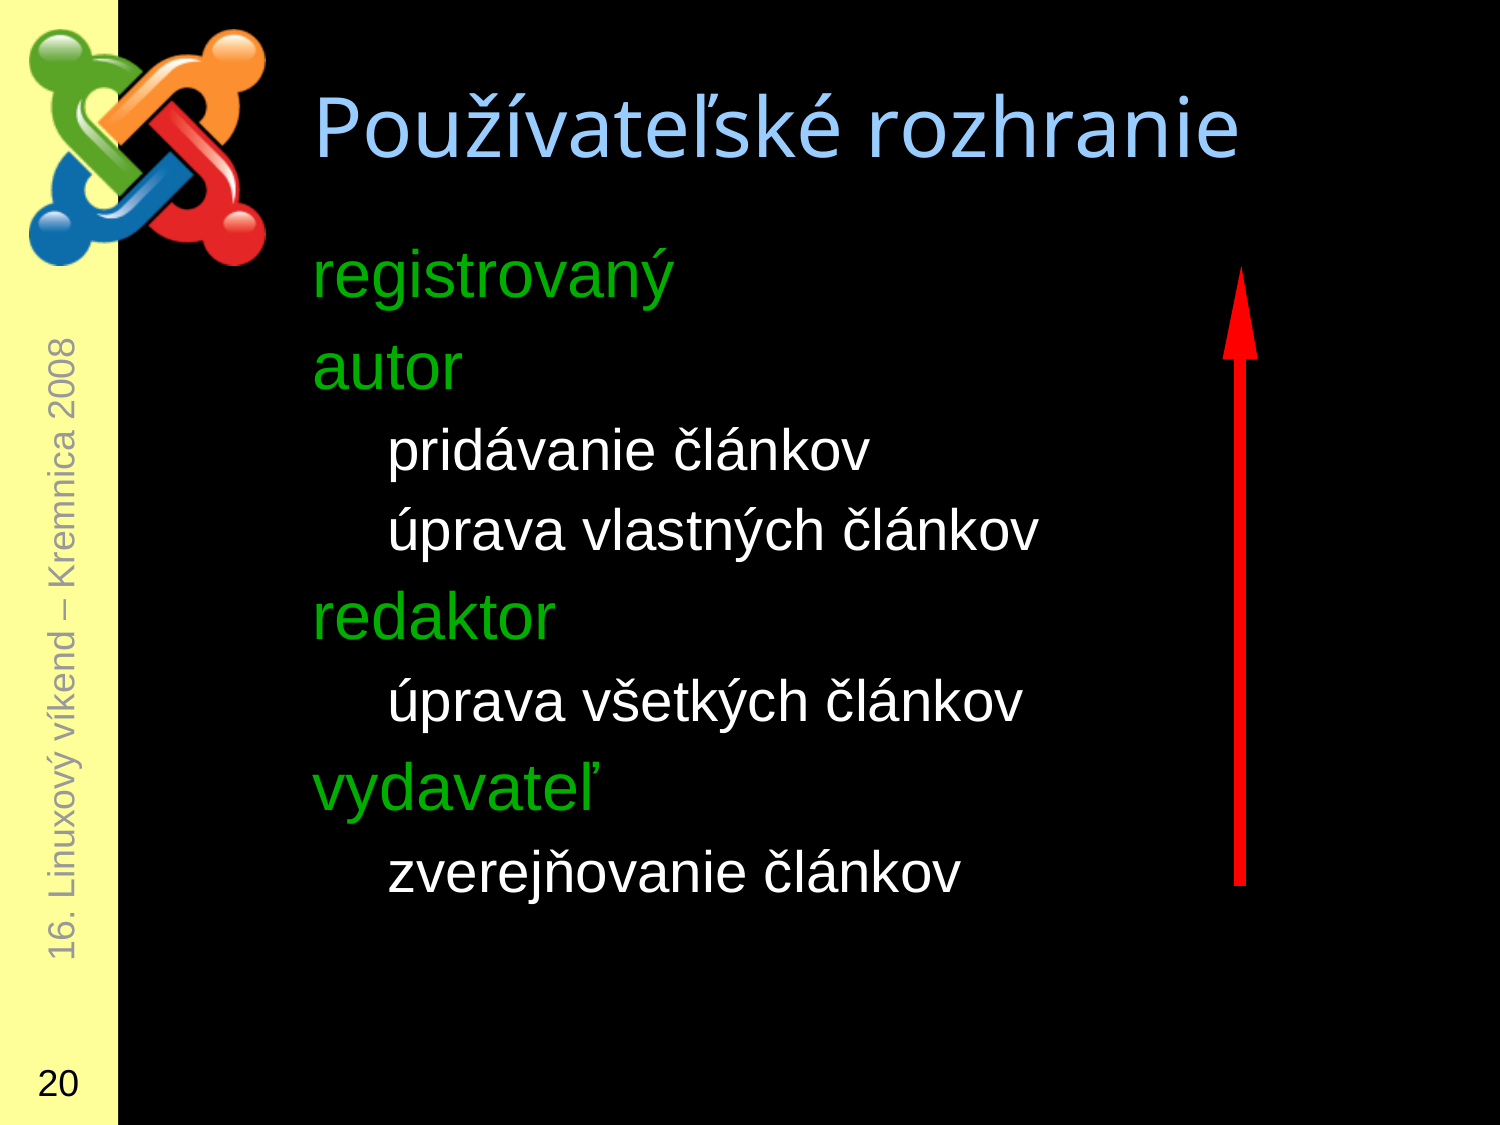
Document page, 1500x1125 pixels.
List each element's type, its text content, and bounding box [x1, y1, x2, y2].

picture [29, 29, 266, 266]
title Používateľské rozhranie [312, 24, 1450, 226]
list registrovaný autor pridávanie článkov úprava vlastných článkov redaktor úprava všetkých článkov vydavateľ zverejňovanie článkov [312, 237, 1450, 986]
